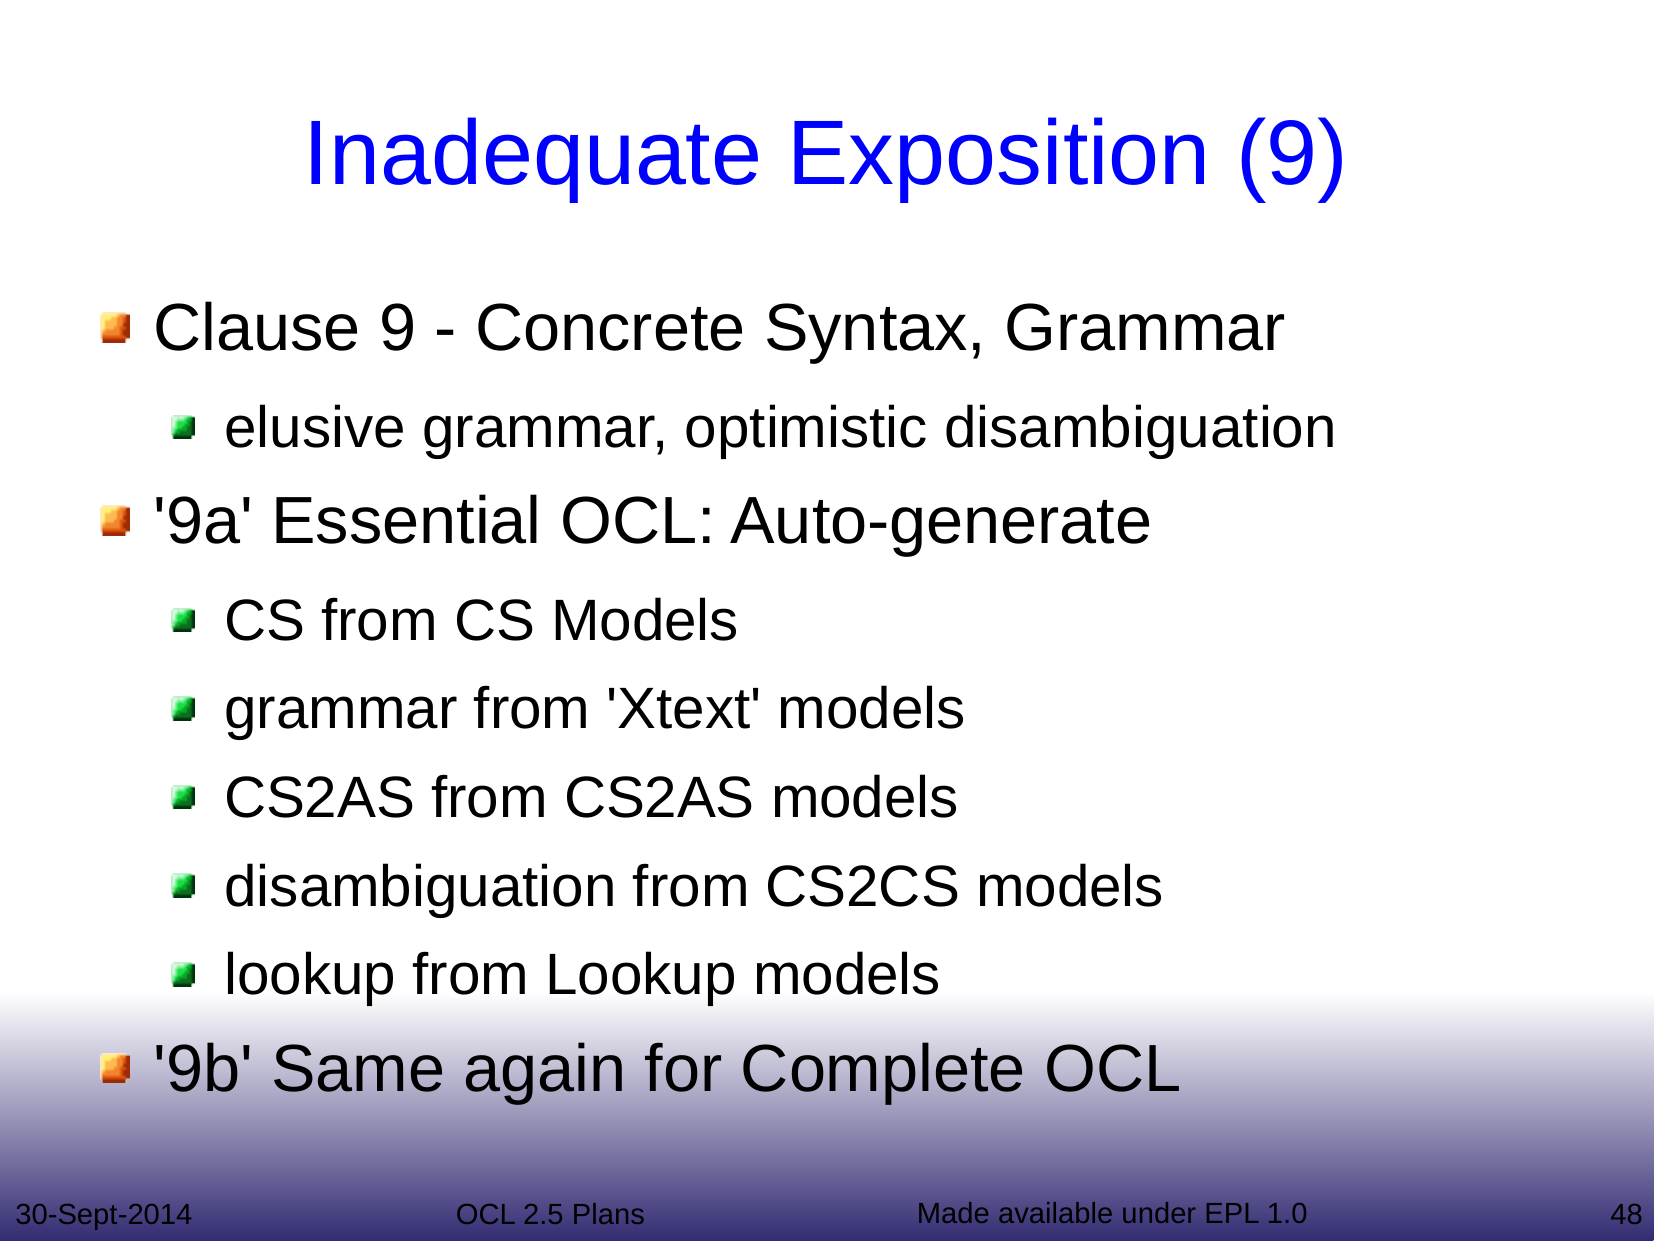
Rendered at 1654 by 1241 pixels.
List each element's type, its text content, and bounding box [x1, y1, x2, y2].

title Inadequate Exposition (9) [82, 49, 1571, 257]
list Clause 9 - Concrete Syntax, Grammar elusive grammar, optimistic disambiguation '9a' Essential OCL: Auto-generate CS from CS Models grammar from 'Xtext' models CS2AS from CS2AS models disambiguation from CS2CS models lookup from Lookup models '9b' Same again for Complete OCL [82, 290, 1571, 1109]
